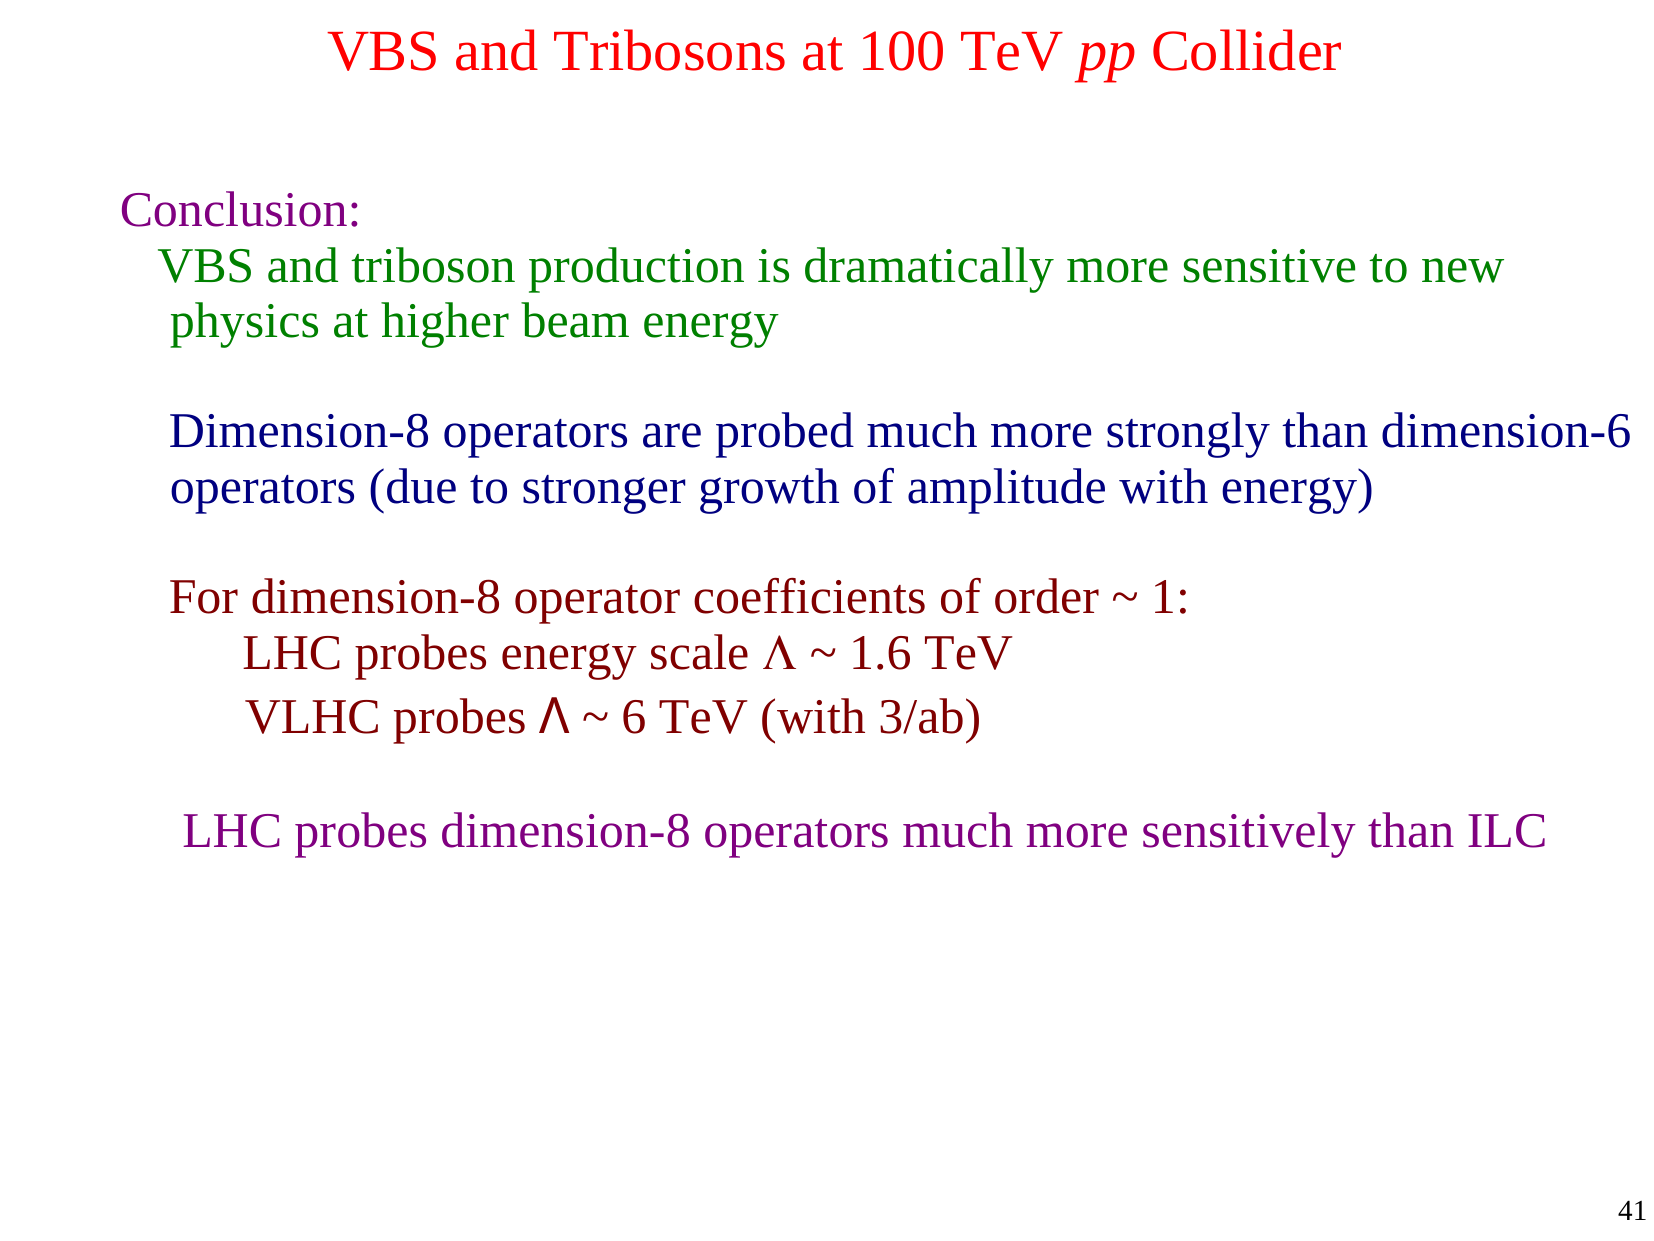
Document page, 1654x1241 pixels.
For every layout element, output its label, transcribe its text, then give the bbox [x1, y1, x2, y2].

title VBS and Tribosons at 100 TeV pp Collider [128, 0, 1541, 144]
text_box Conclusion: VBS and triboson production is dramatically more sensitive to new physics at higher beam energy Dimension-8 operators are probed much more strongly than dimension-6 operators (due to stronger growth of amplitude with energy) For dimension-8 operator coefficients of order ~ 1: LHC probes energy scale Λ ~ 1.6 TeV VLHC probes Λ ~ 6 TeV (with 3/ab) LHC probes dimension-8 operators much more sensitively than ILC [94, 182, 1631, 965]
